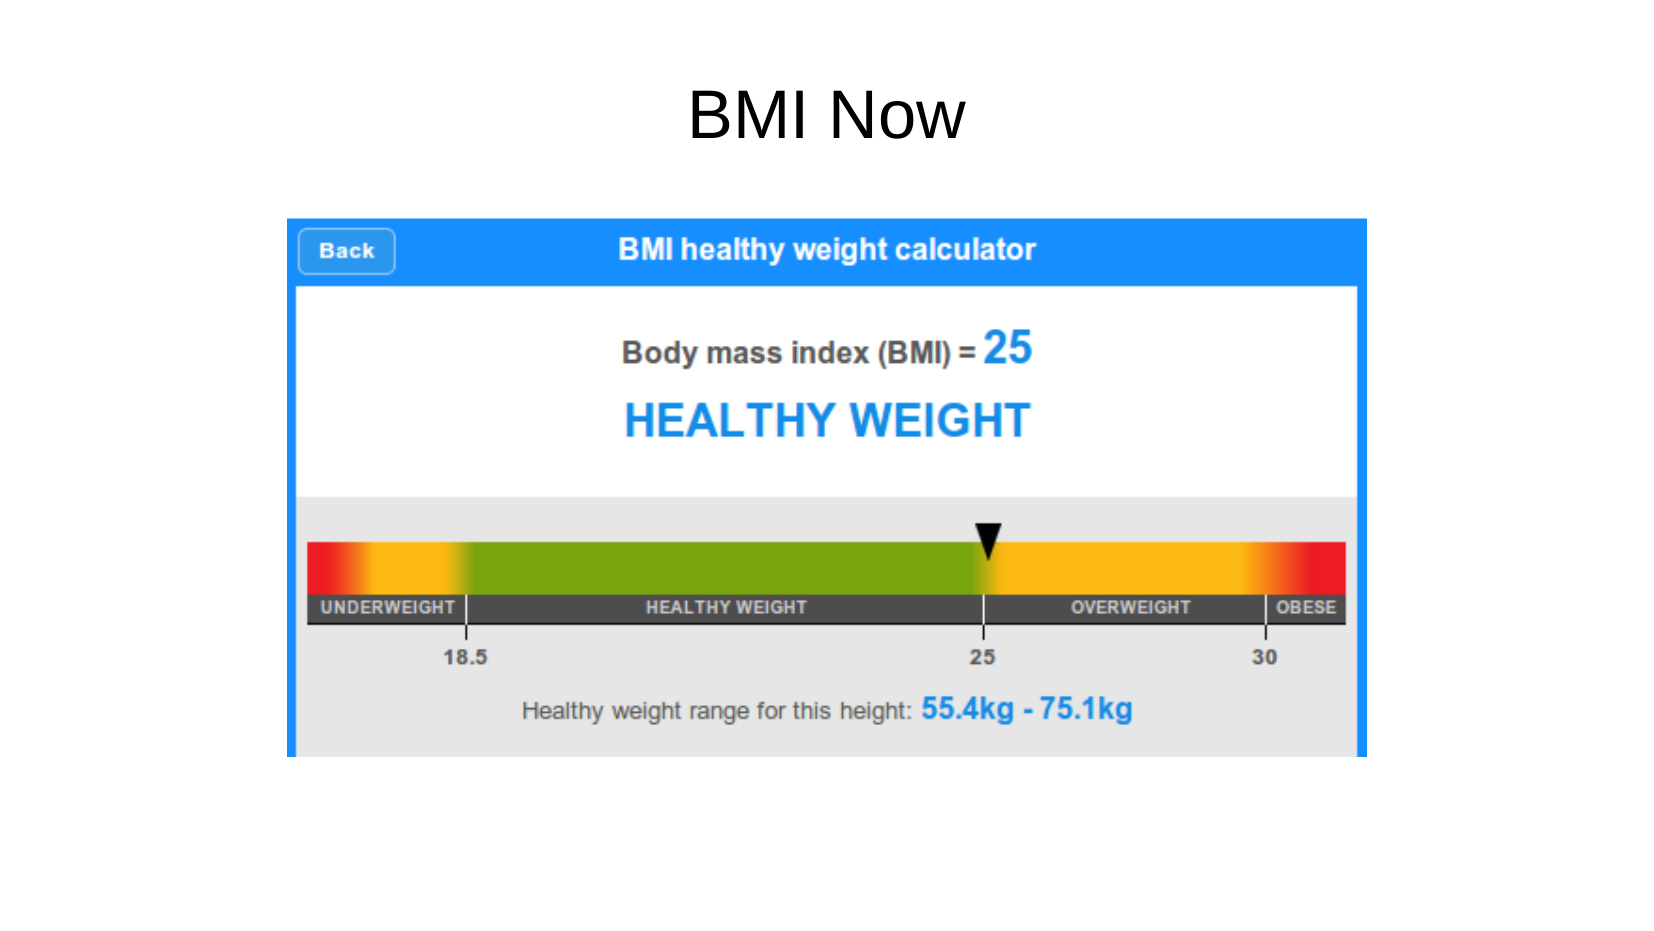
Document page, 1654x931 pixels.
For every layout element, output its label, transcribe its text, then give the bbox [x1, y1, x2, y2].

title BMI Now [82, 37, 1571, 193]
picture [287, 217, 1367, 758]
